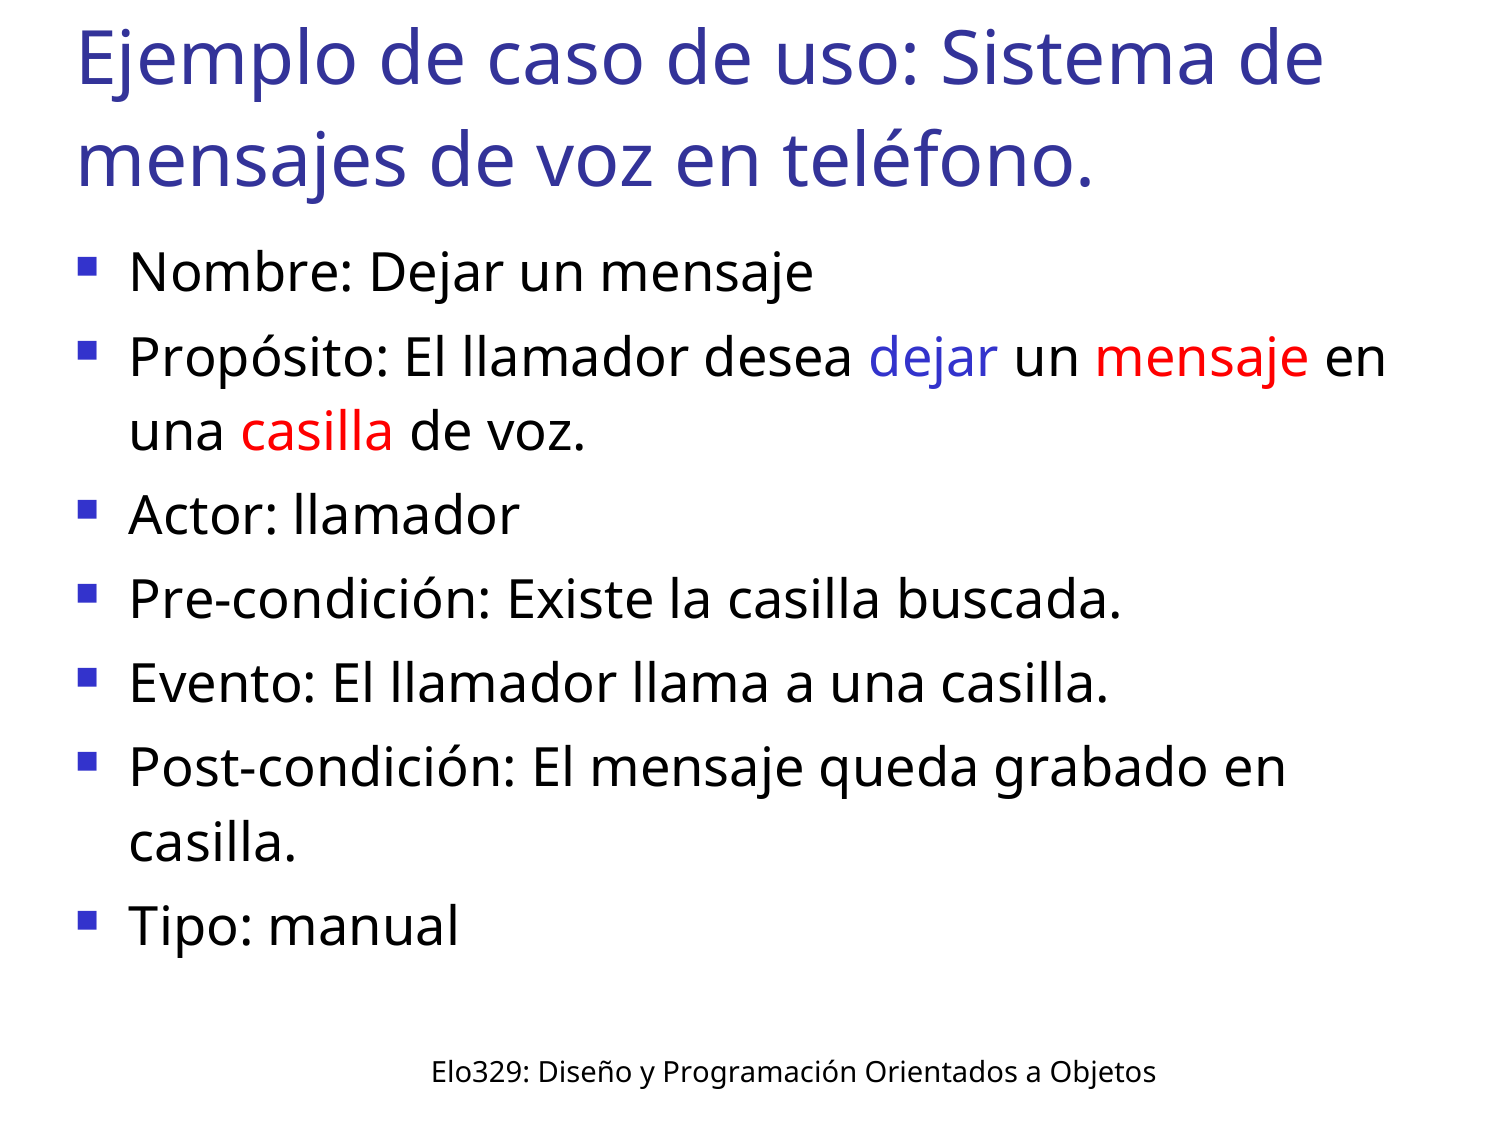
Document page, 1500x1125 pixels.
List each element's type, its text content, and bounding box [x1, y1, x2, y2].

list Nombre: Dejar un mensaje Propósito: El llamador desea dejar un mensaje en una casilla de voz. Actor: llamador Pre-condición: Existe la casilla buscada. Evento: El llamador llama a una casilla. Post-condición: El mensaje queda grabado en casilla. Tipo: manual [75, 233, 1446, 1051]
title Ejemplo de caso de uso: Sistema de mensajes de voz en teléfono. [75, 8, 1426, 205]
